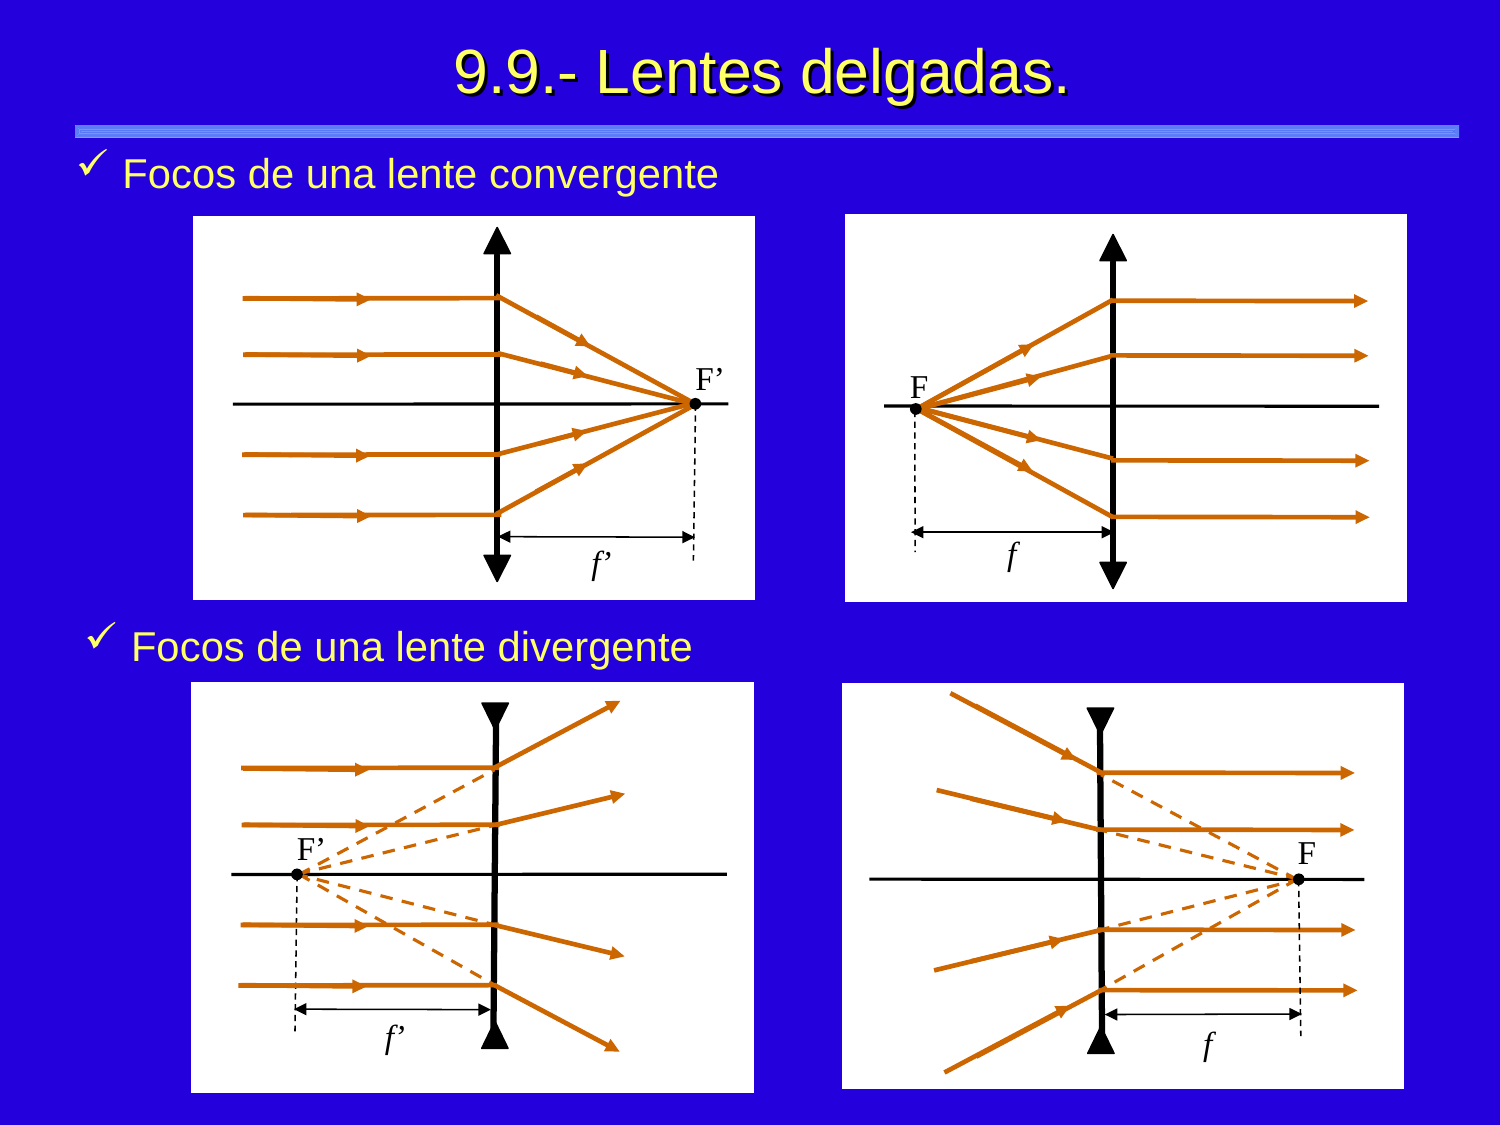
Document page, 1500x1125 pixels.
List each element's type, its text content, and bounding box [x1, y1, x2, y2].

text_box [845, 214, 1407, 602]
text_box F [1288, 830, 1326, 872]
text_box f’ [376, 1015, 414, 1056]
text_box [193, 227, 755, 600]
text_box 9.9.- Lentes delgadas. [50, 23, 1476, 114]
text_box f [1189, 1021, 1227, 1062]
text_box Focos de una lente divergente [69, 611, 805, 700]
text_box f [993, 531, 1030, 572]
text_box F [900, 365, 938, 406]
text_box f’ [583, 540, 620, 581]
text_box [75, 125, 1460, 138]
text_box Focos de una lente convergente [60, 139, 797, 227]
text_box [842, 683, 1404, 1089]
text_box F’ [293, 827, 330, 868]
text_box F’ [691, 356, 729, 397]
text_box [192, 683, 754, 1093]
